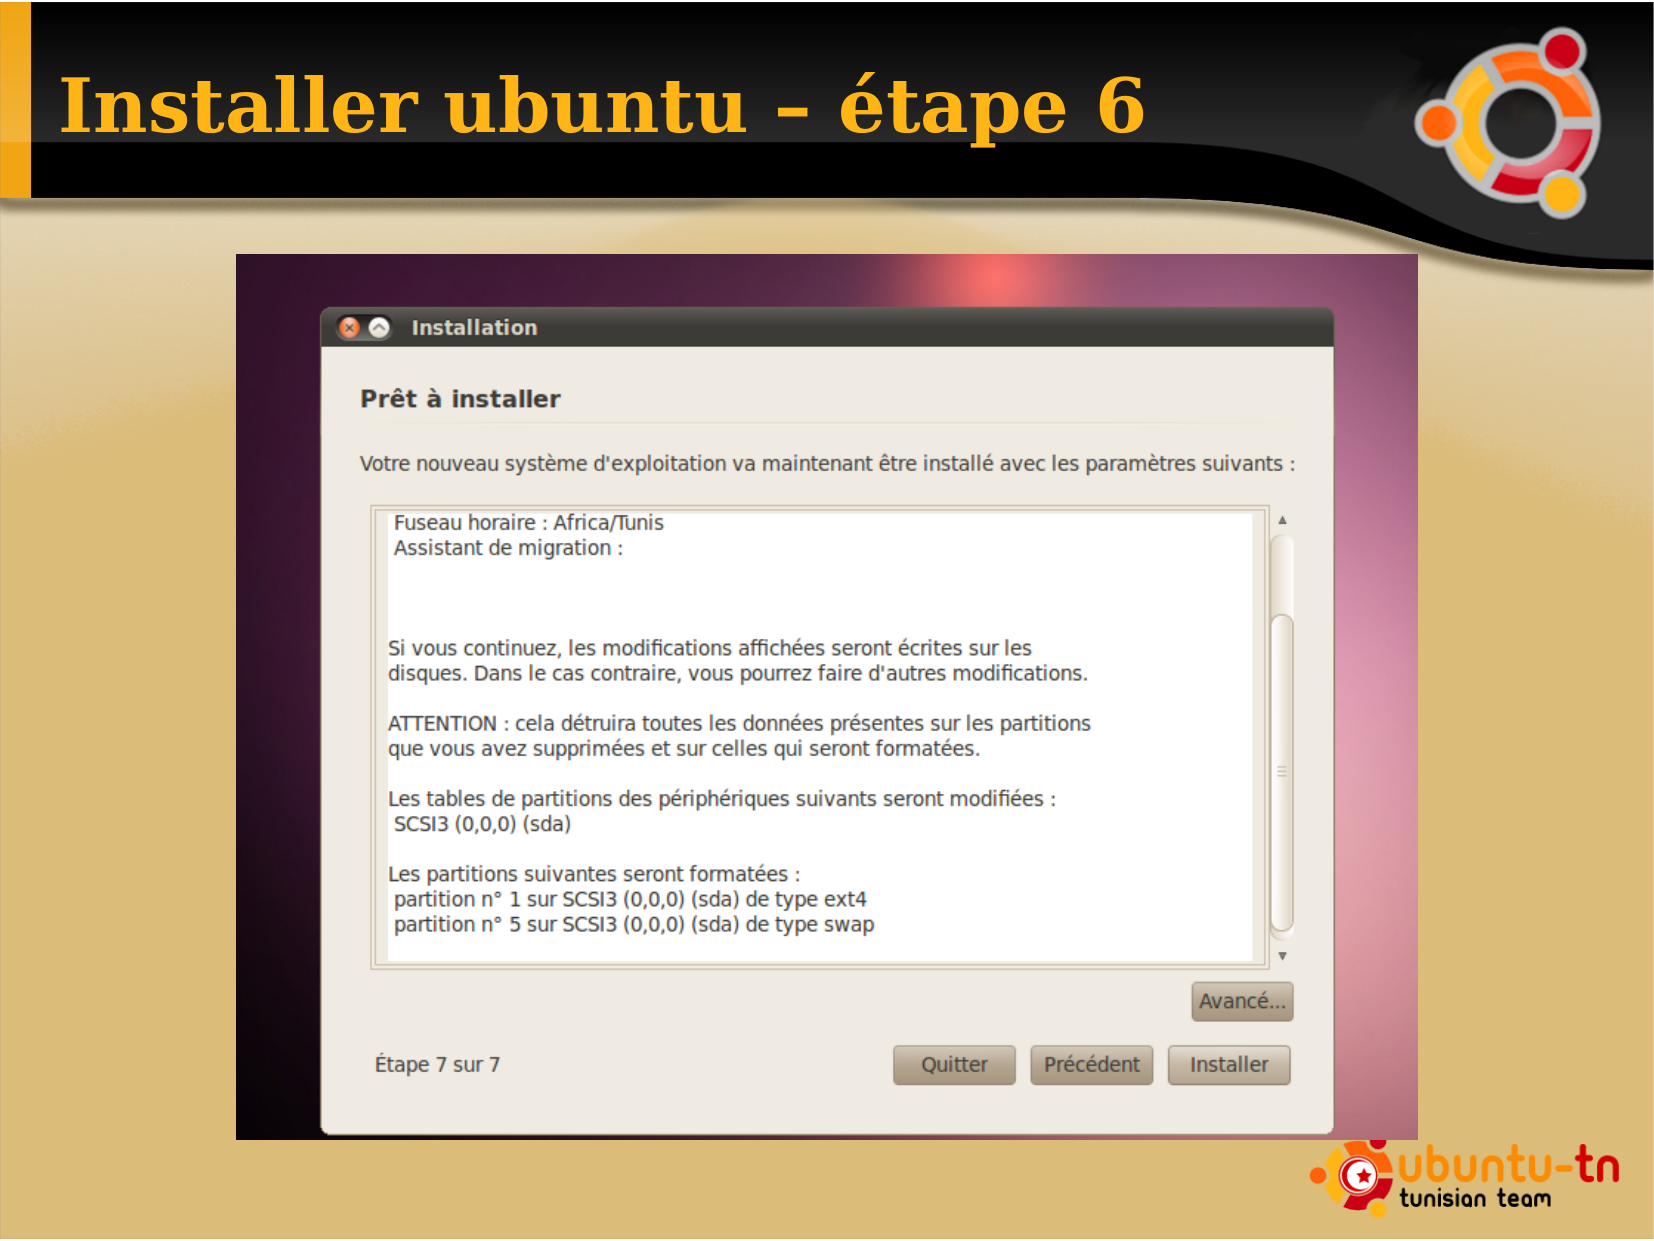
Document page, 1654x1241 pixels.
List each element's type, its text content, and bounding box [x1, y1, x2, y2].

picture [0, 0, 1654, 1241]
title Installer ubuntu – étape 6 [59, 9, 1447, 202]
